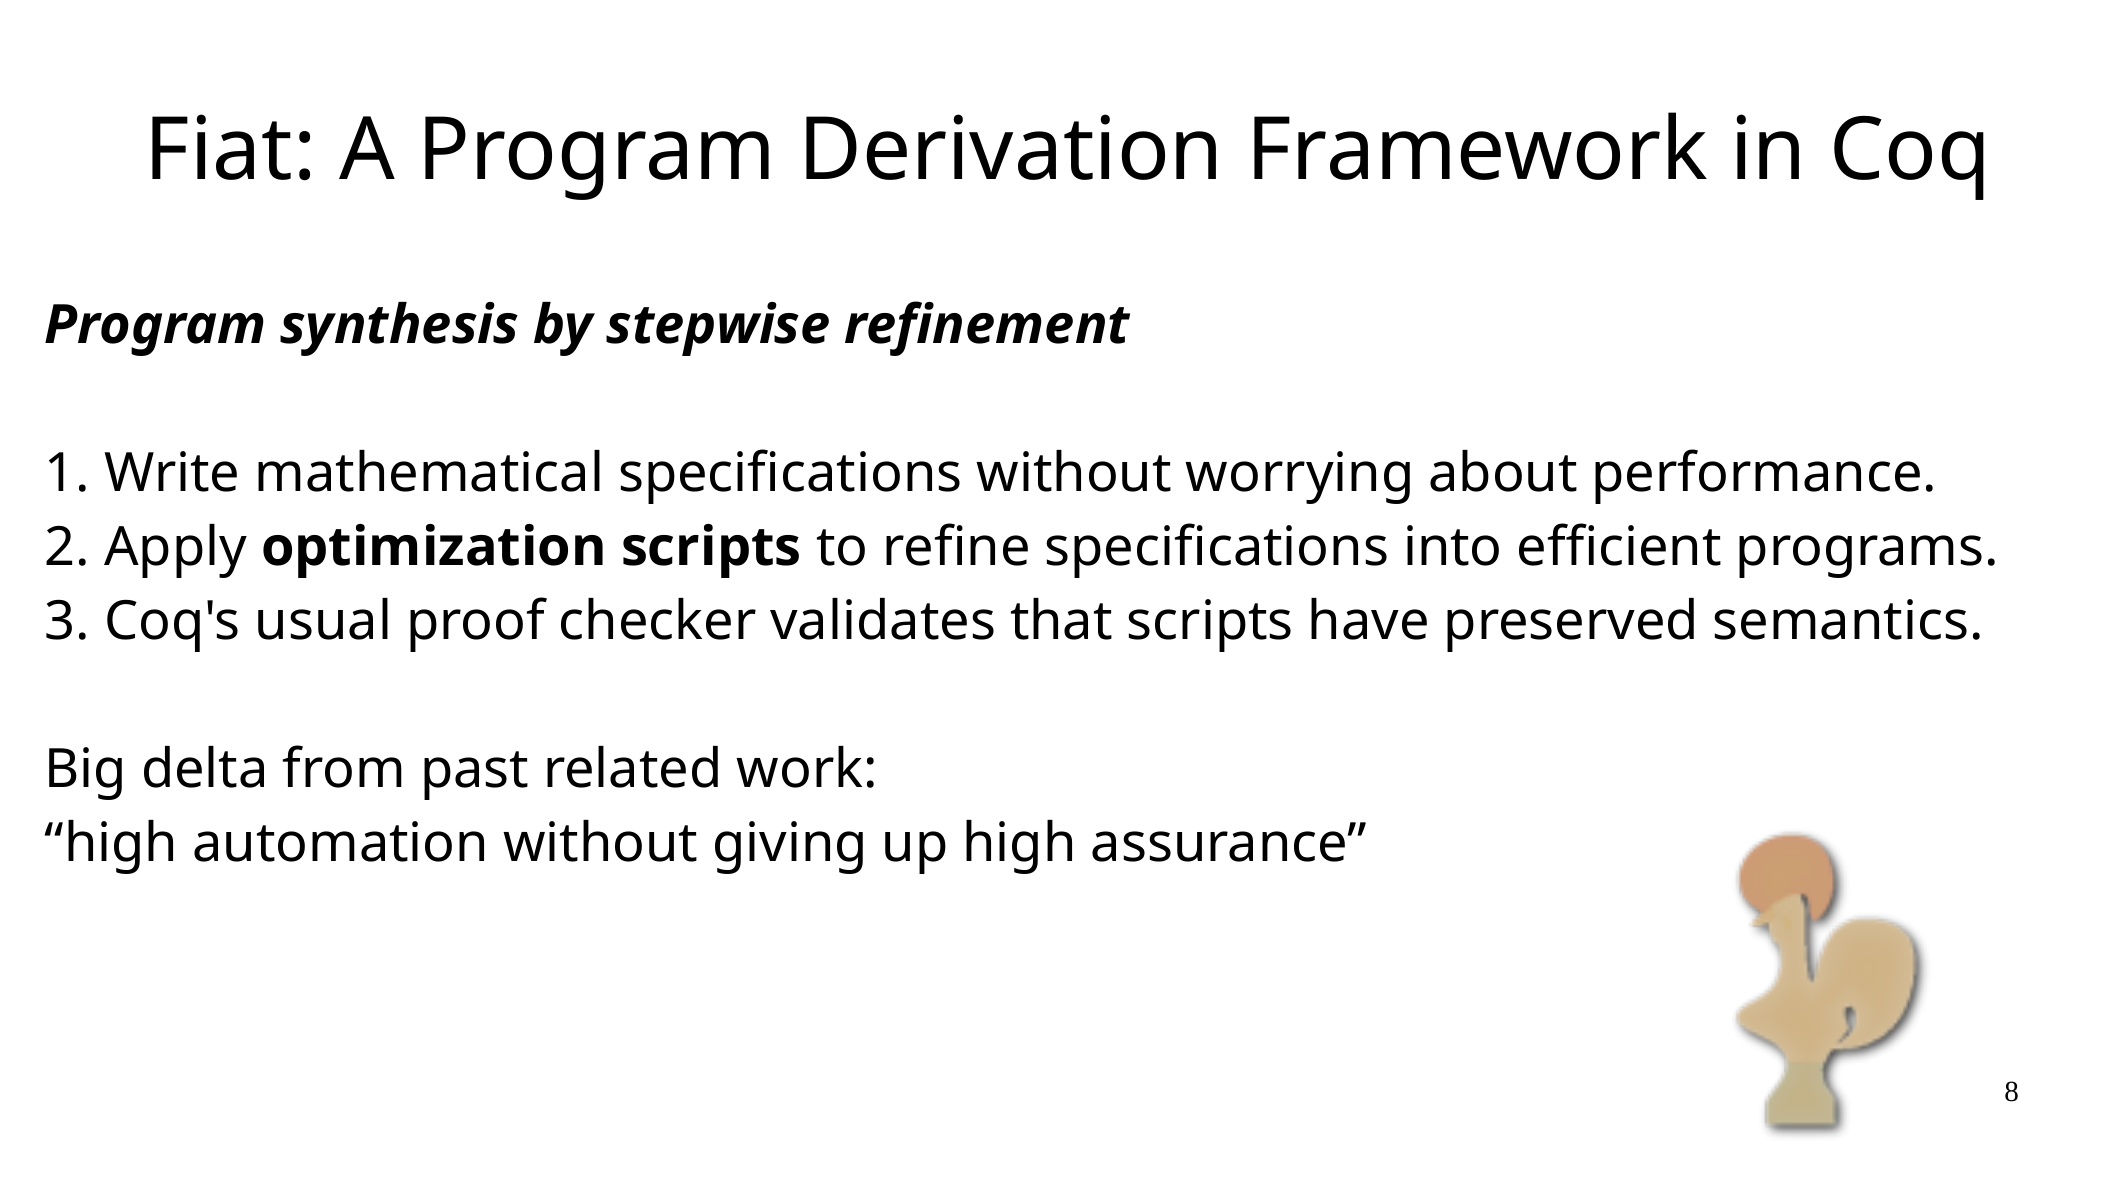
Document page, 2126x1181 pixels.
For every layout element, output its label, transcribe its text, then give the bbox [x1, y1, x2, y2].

picture [1725, 923, 1937, 1147]
title Fiat: A Program Derivation Framework in Coq [82, 47, 2056, 245]
text_box Program synthesis by stepwise refinement 1. Write mathematical specifications without worrying about performance. 2. Apply optimization scripts to refine specifications into efficient programs. 3. Coq's usual proof checker validates that scripts have preserved semantics. Big delta from past related work: “high automation without giving up high assurance” [30, 277, 2086, 923]
